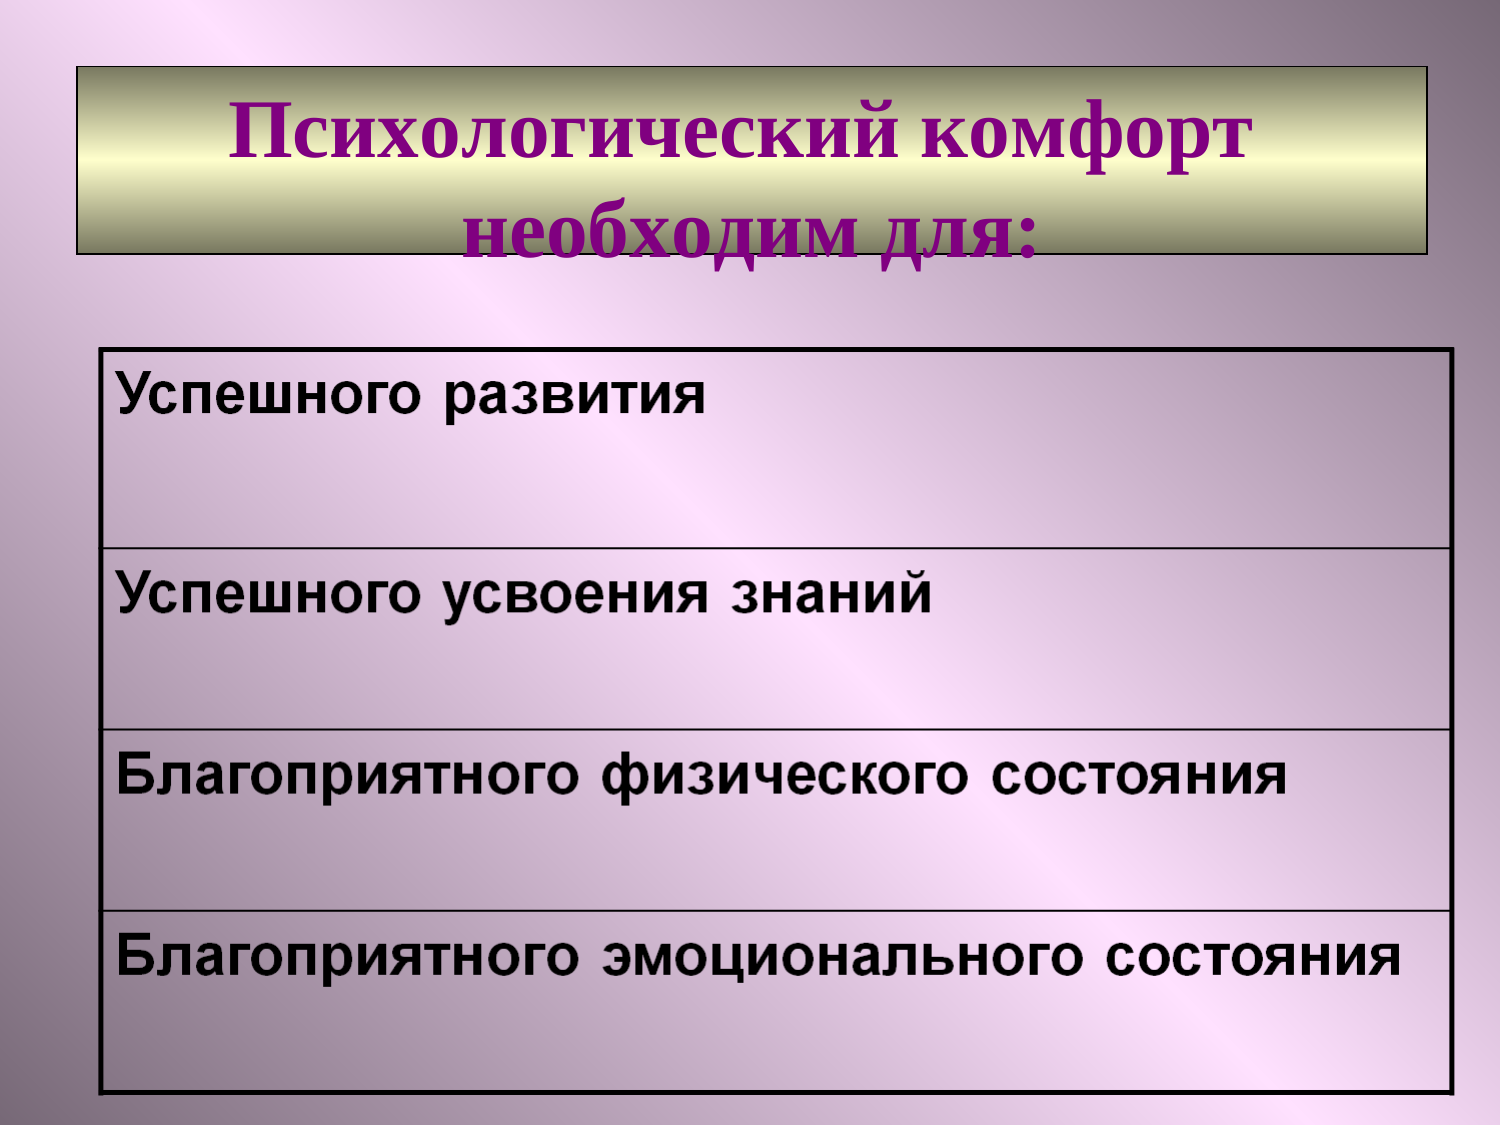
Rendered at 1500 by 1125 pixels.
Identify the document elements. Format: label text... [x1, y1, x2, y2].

title Психологический комфорт необходим для: [76, 66, 1427, 254]
picture [79, 337, 1463, 1104]
